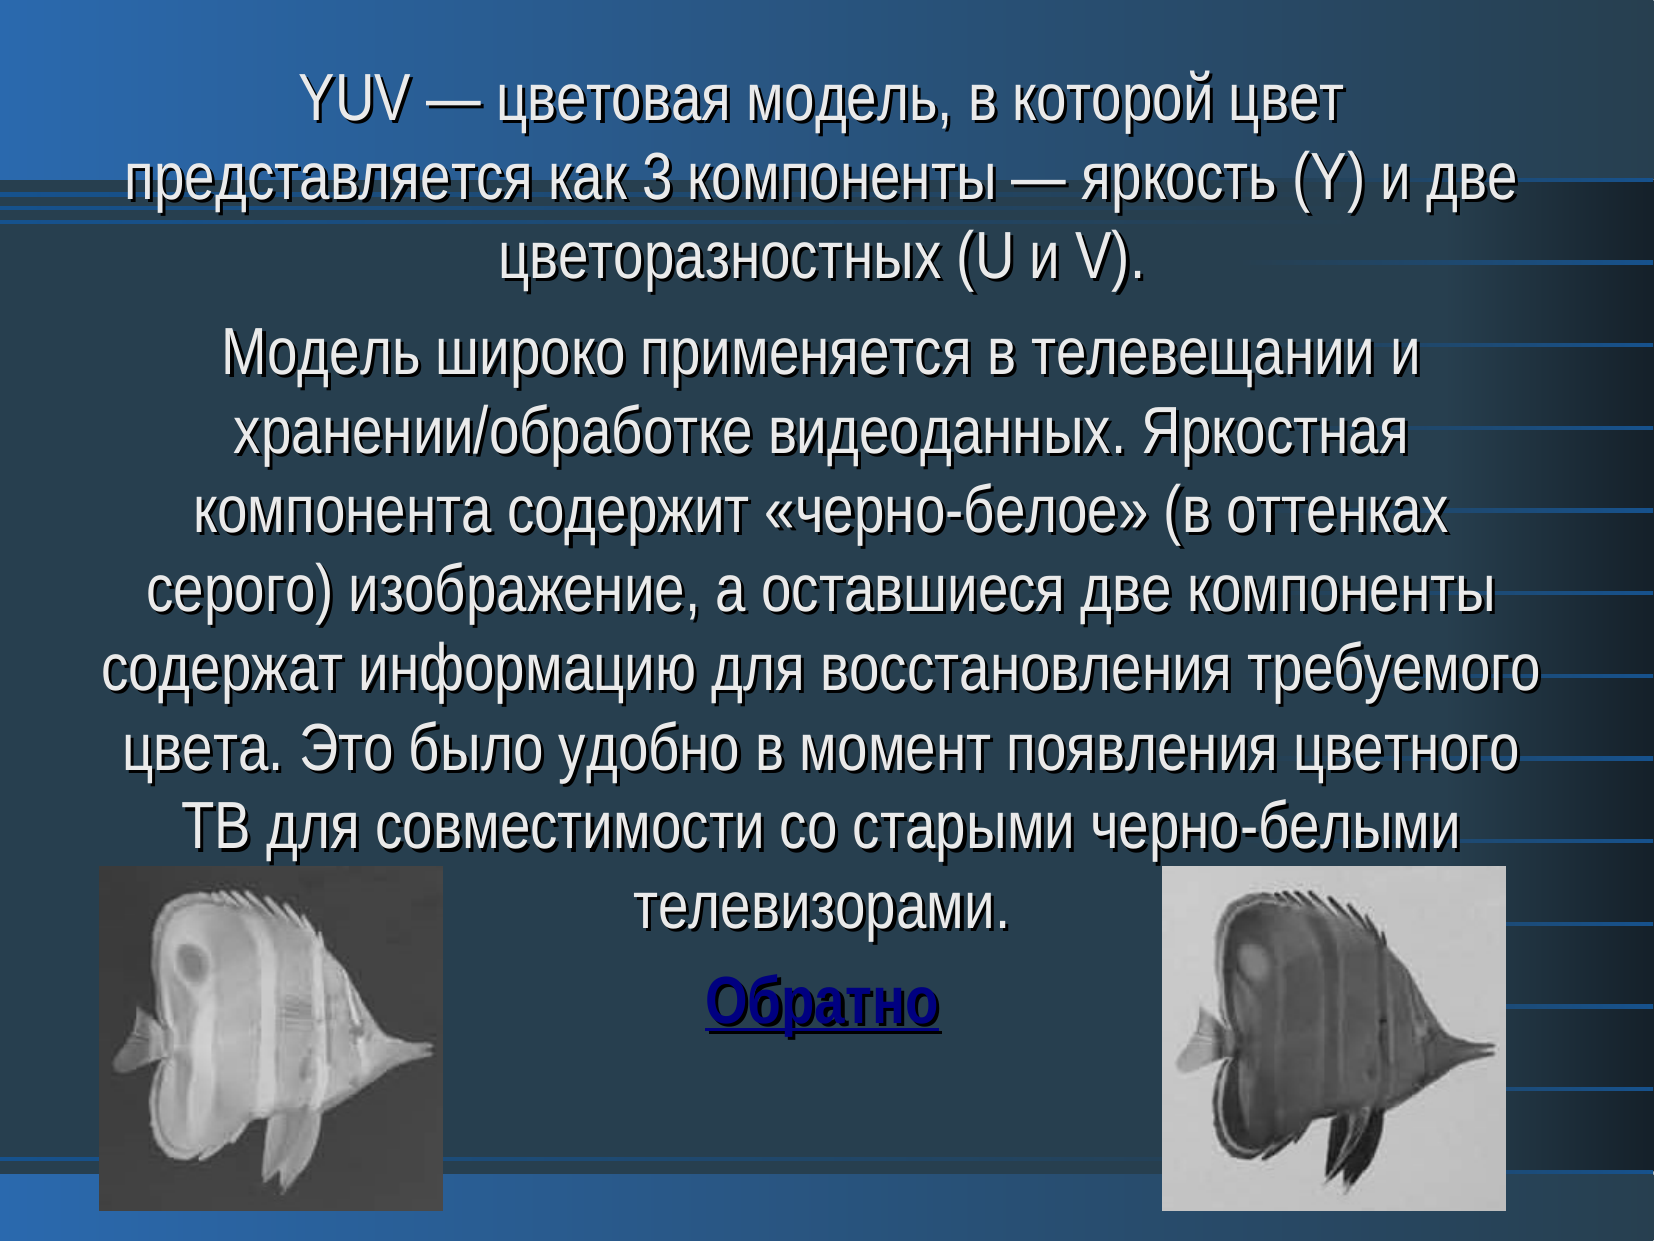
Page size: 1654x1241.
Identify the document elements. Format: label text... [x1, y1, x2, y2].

picture [99, 866, 443, 1211]
picture [1162, 866, 1506, 1211]
subtitle YUV — цветовая модель, в которой цвет представляется как 3 компоненты — яркость (Y) и две цветоразностных (U и V). Модель широко применяется в телевещании и хранении/обработке видеоданных. Яркостная компонента содержит «черно-белое» (в оттенках серого) изображение, а оставшиеся две компоненты содержат информацию для восстановления требуемого цвета. Это было удобно в момент появления цветного ТВ для совместимости со старыми черно-белыми телевизорами. Обратно [91, 34, 1553, 1060]
